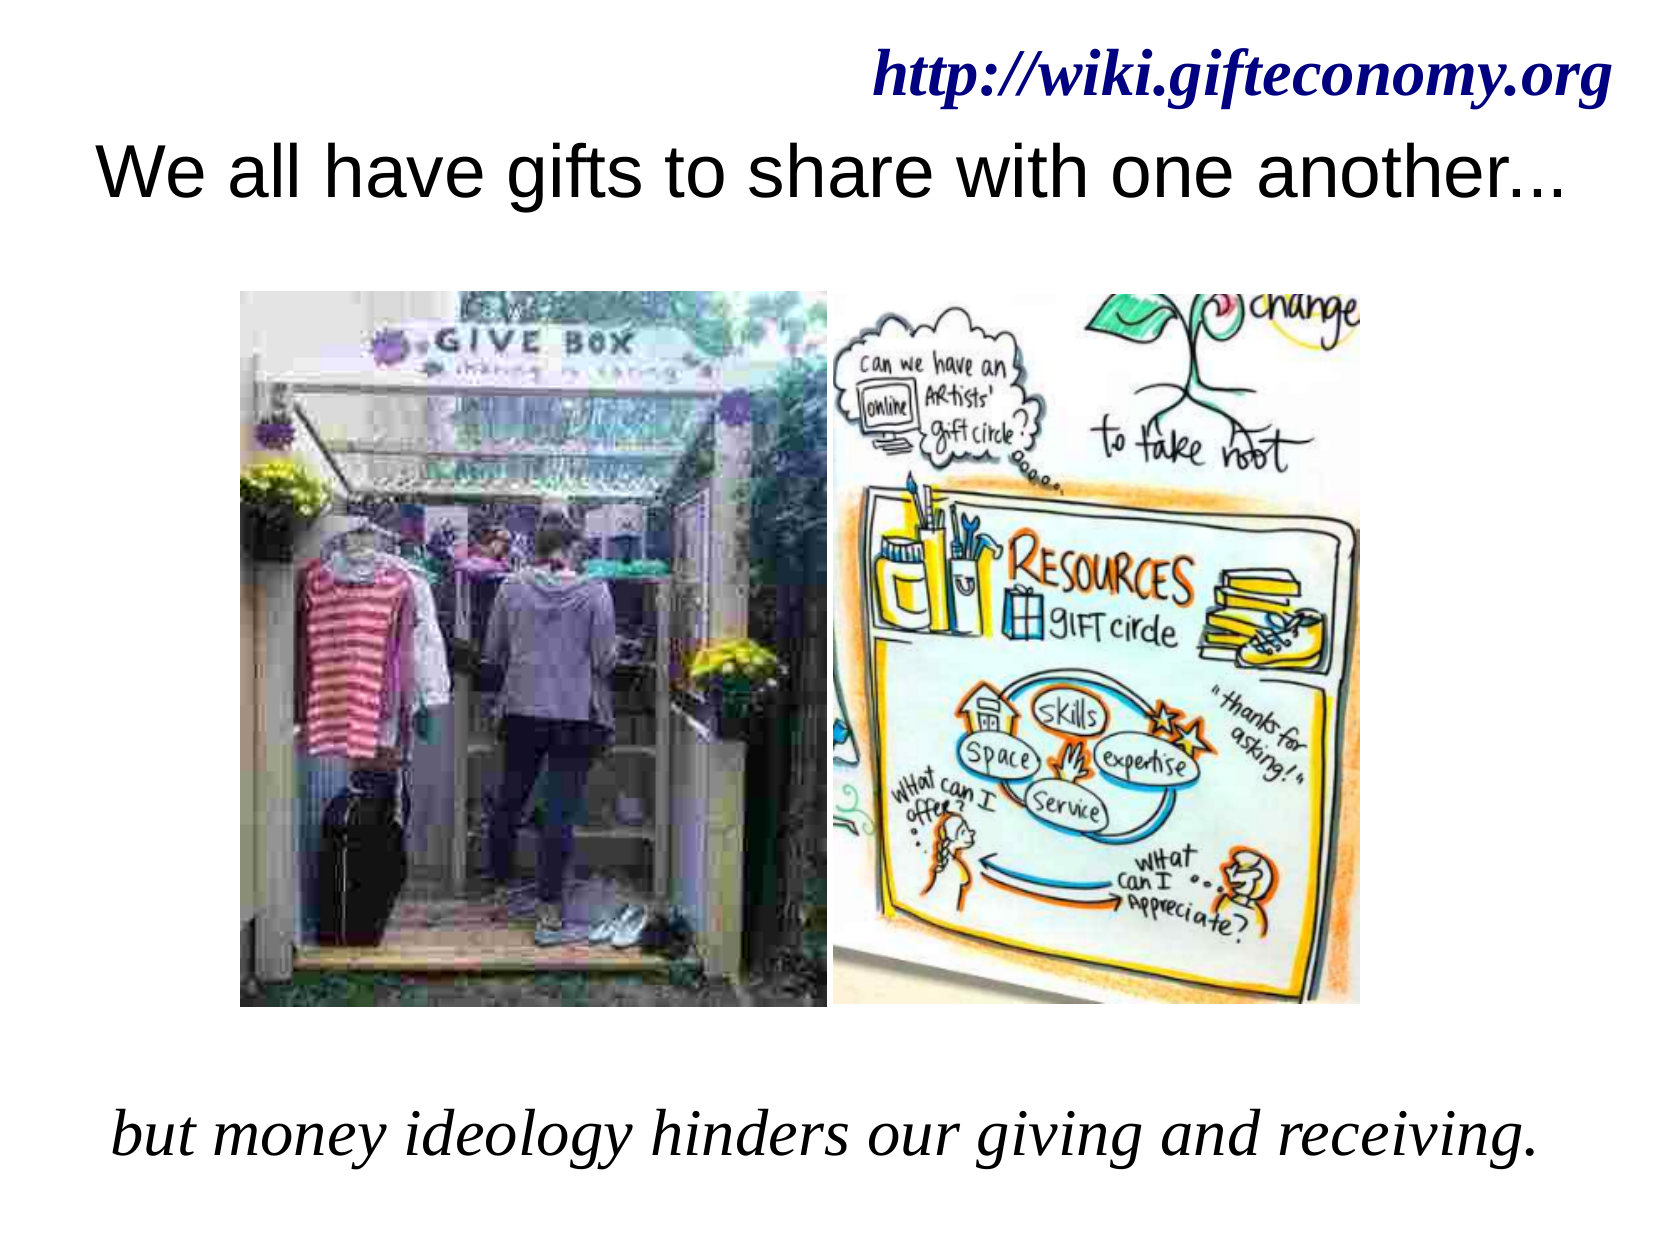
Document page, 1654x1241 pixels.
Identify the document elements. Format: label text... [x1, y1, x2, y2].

text_box We all have gifts to share with one another... [11, 129, 1653, 219]
text_box but money ideology hinders our giving and receiving. [0, 1047, 1653, 1223]
text_box http://wiki.gifteconomy.org [774, 28, 1631, 86]
picture [240, 291, 827, 1007]
picture [833, 294, 1360, 1004]
